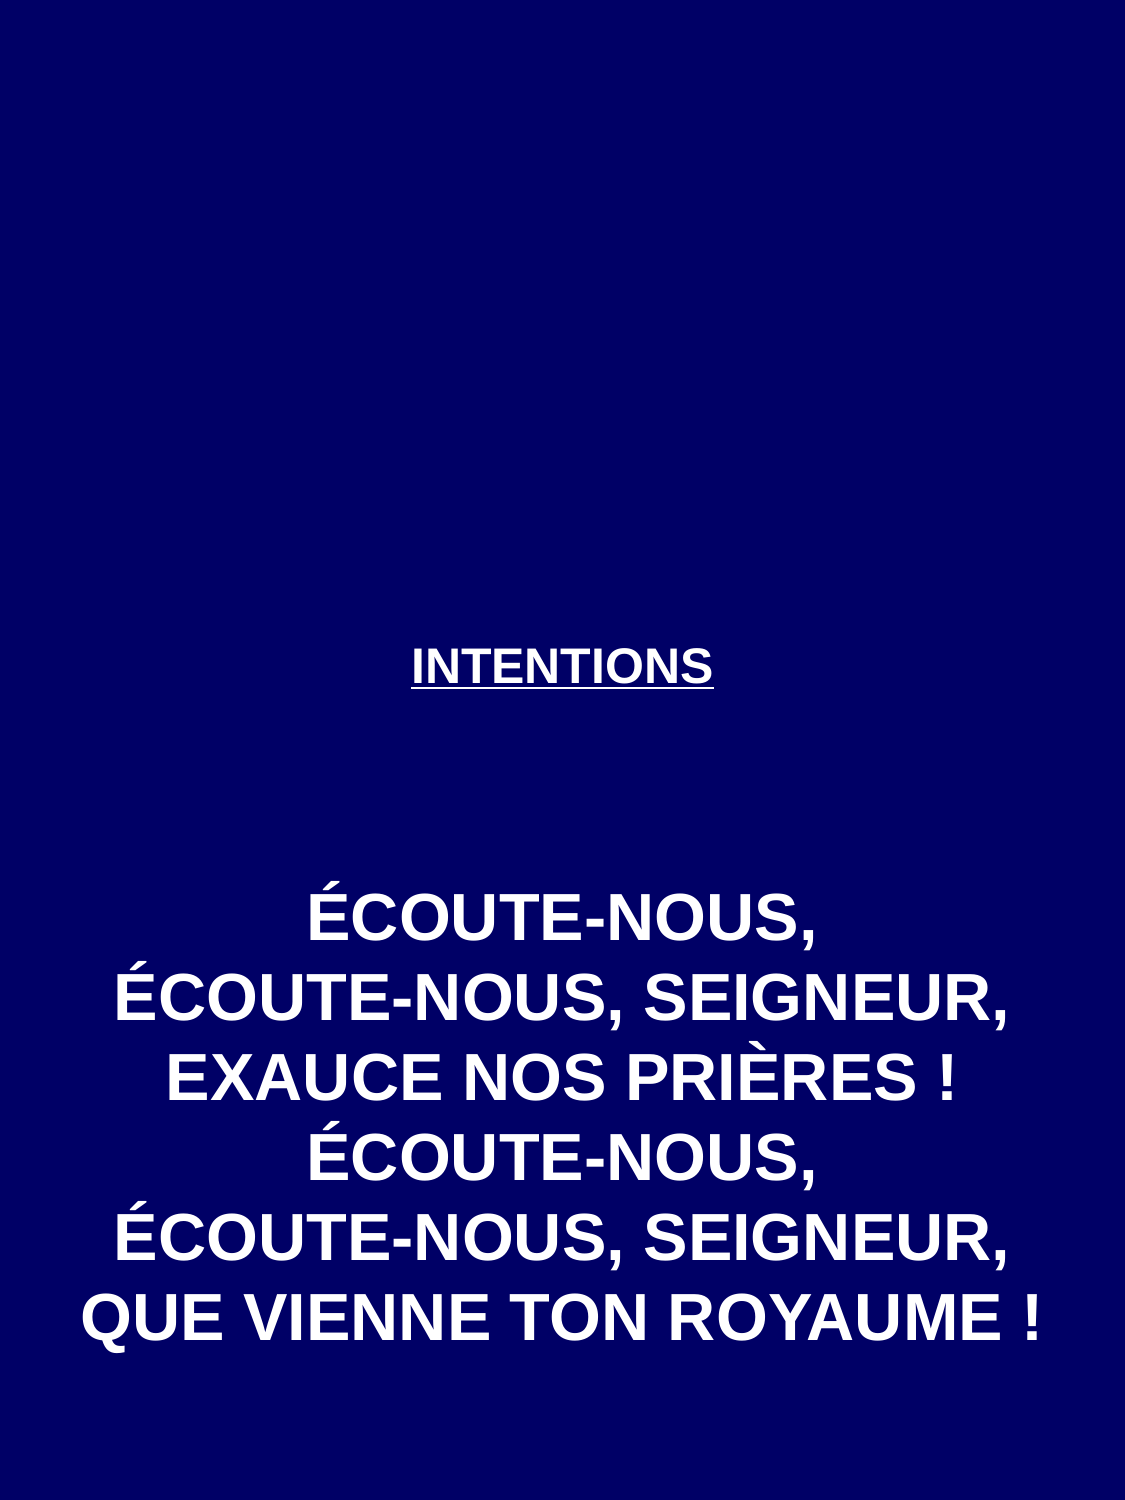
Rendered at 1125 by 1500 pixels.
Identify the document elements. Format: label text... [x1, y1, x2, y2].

text_box INTENTIONS ÉCOUTE-NOUS, ÉCOUTE-NOUS, SEIGNEUR, EXAUCE NOS PRIÈRES ! ÉCOUTE-NOUS, ÉCOUTE-NOUS, SEIGNEUR, QUE VIENNE TON ROYAUME ! [0, 625, 1125, 1361]
